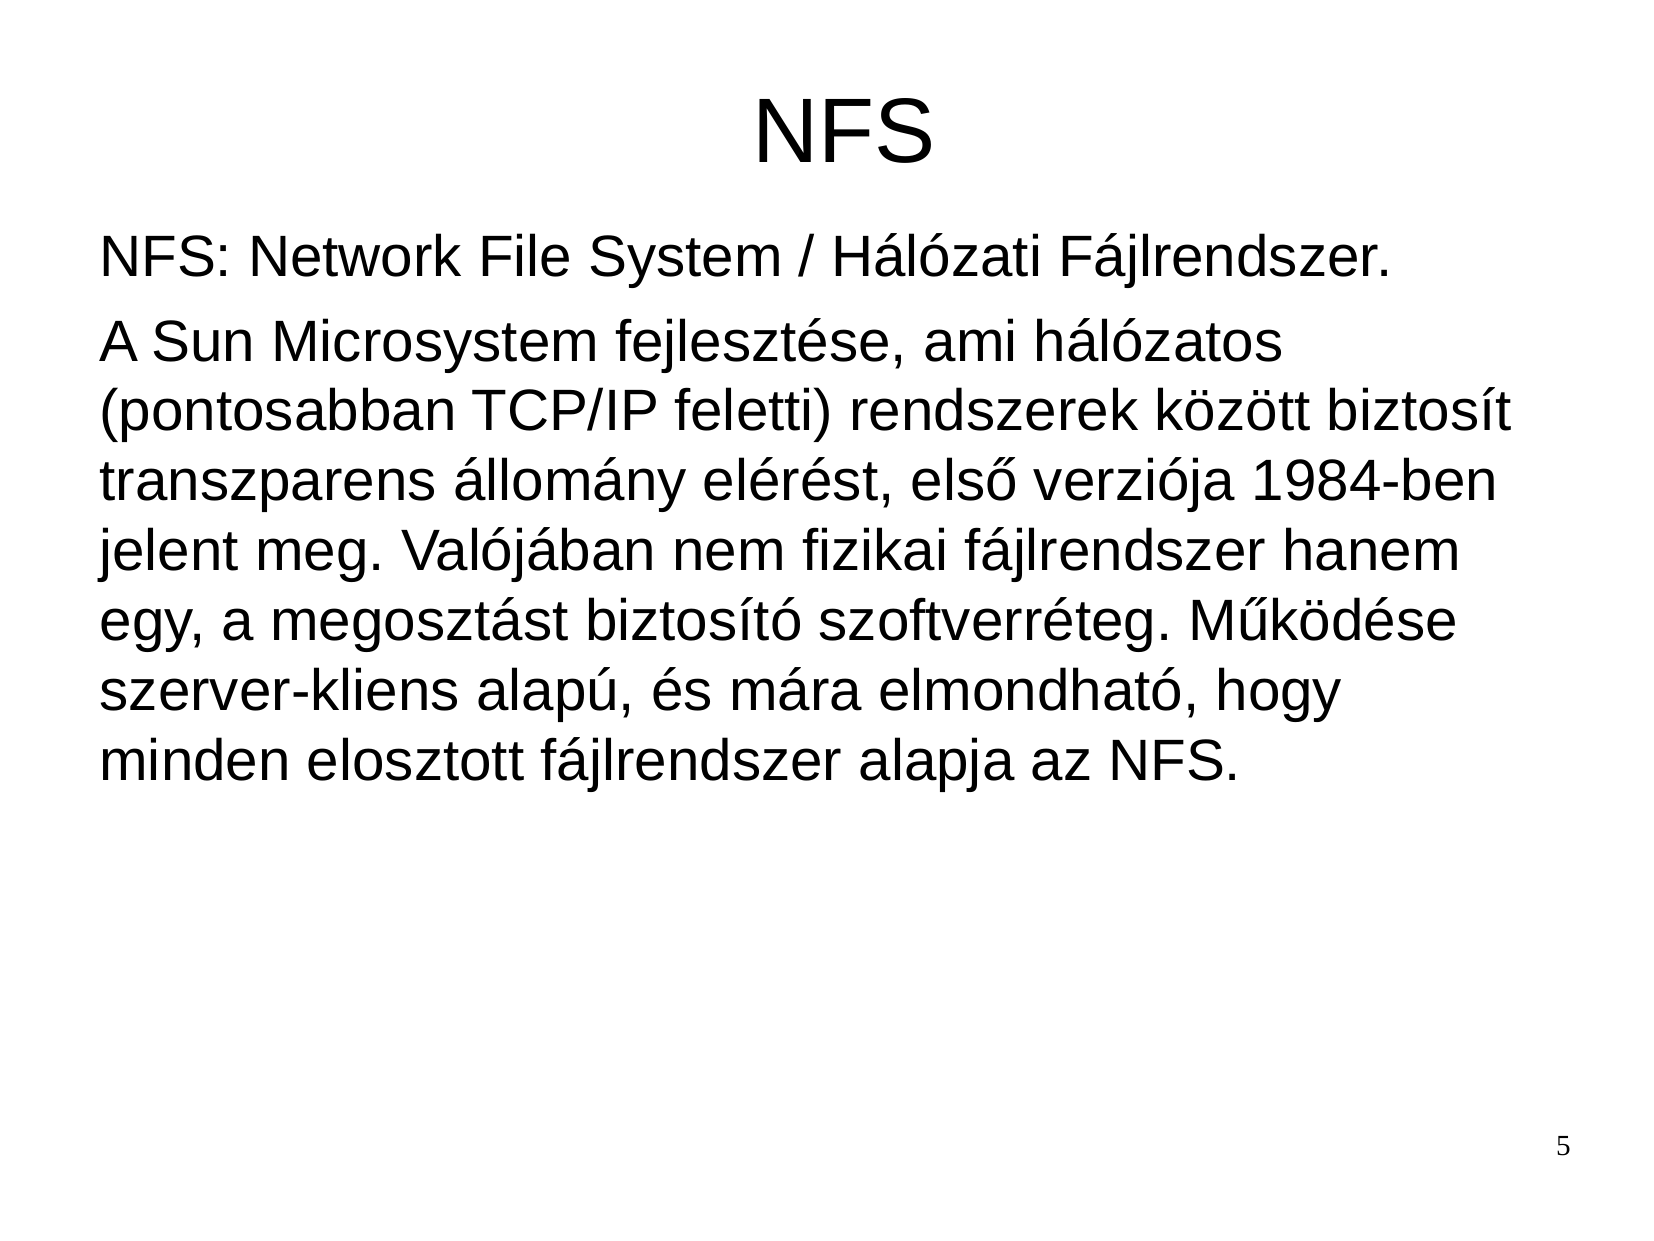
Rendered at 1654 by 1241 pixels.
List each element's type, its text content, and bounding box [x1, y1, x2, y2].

list NFS: Network File System / Hálózati Fájlrendszer. A Sun Microsystem fejlesztése, ami hálózatos (pontosabban TCP/IP feletti) rendszerek között biztosít transzparens állomány elérést, első verziója 1984-ben jelent meg. Valójában nem fizikai fájlrendszer hanem egy, a megosztást biztosító szoftverréteg. Működése szerver-kliens alapú, és mára elmondható, hogy minden elosztott fájlrendszer alapja az NFS. [28, 210, 1530, 1203]
title NFS [124, 40, 1530, 210]
